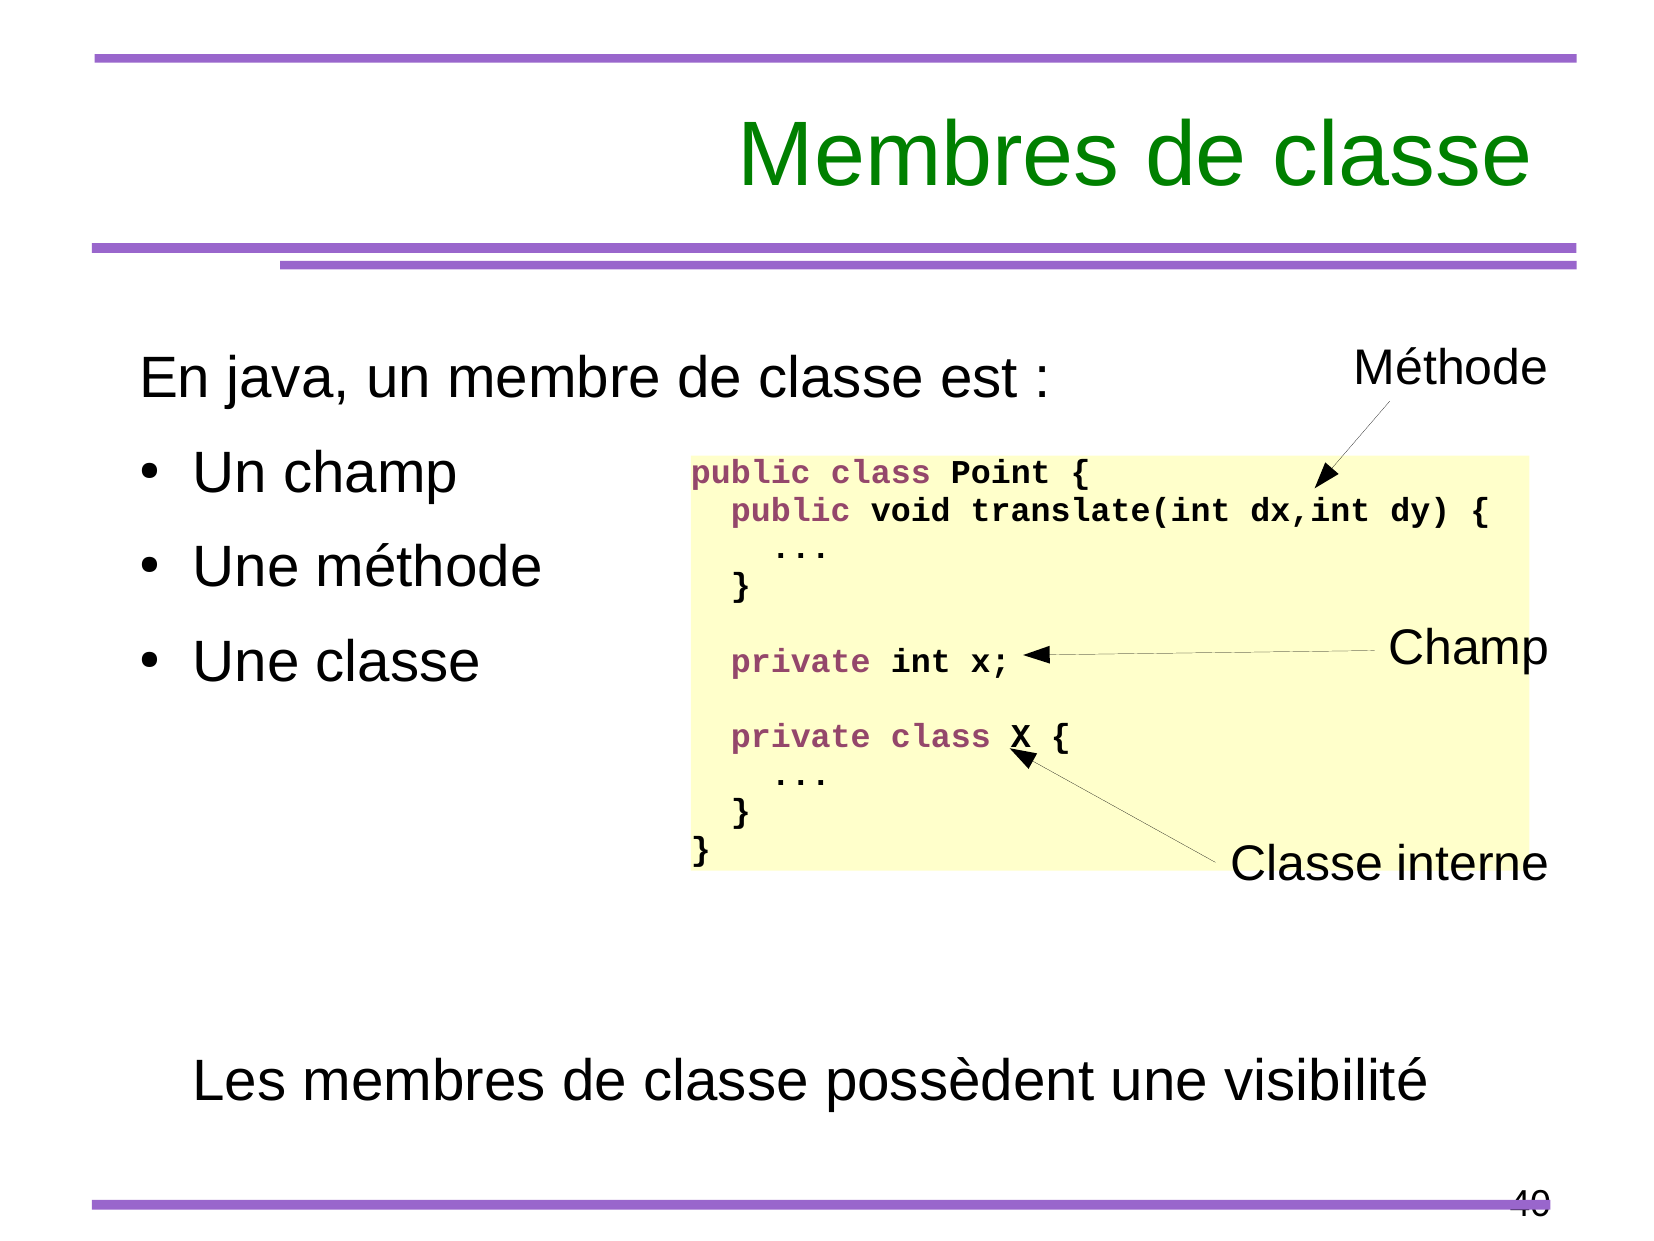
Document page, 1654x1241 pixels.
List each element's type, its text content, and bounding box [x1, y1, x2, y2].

list En java, un membre de classe est : Un champ Une méthode Une classe Les membres de classe possèdent une visibilité [121, 344, 1534, 1153]
text_box public class Point { public void translate(int dx,int dy) { ... } private int x; private class X { ... } } [690, 455, 1530, 871]
title Membres de classe [121, 49, 1534, 257]
text_box Classe interne [1230, 835, 1550, 892]
text_box Champ [1388, 619, 1573, 675]
text_box Méthode [1353, 339, 1549, 396]
